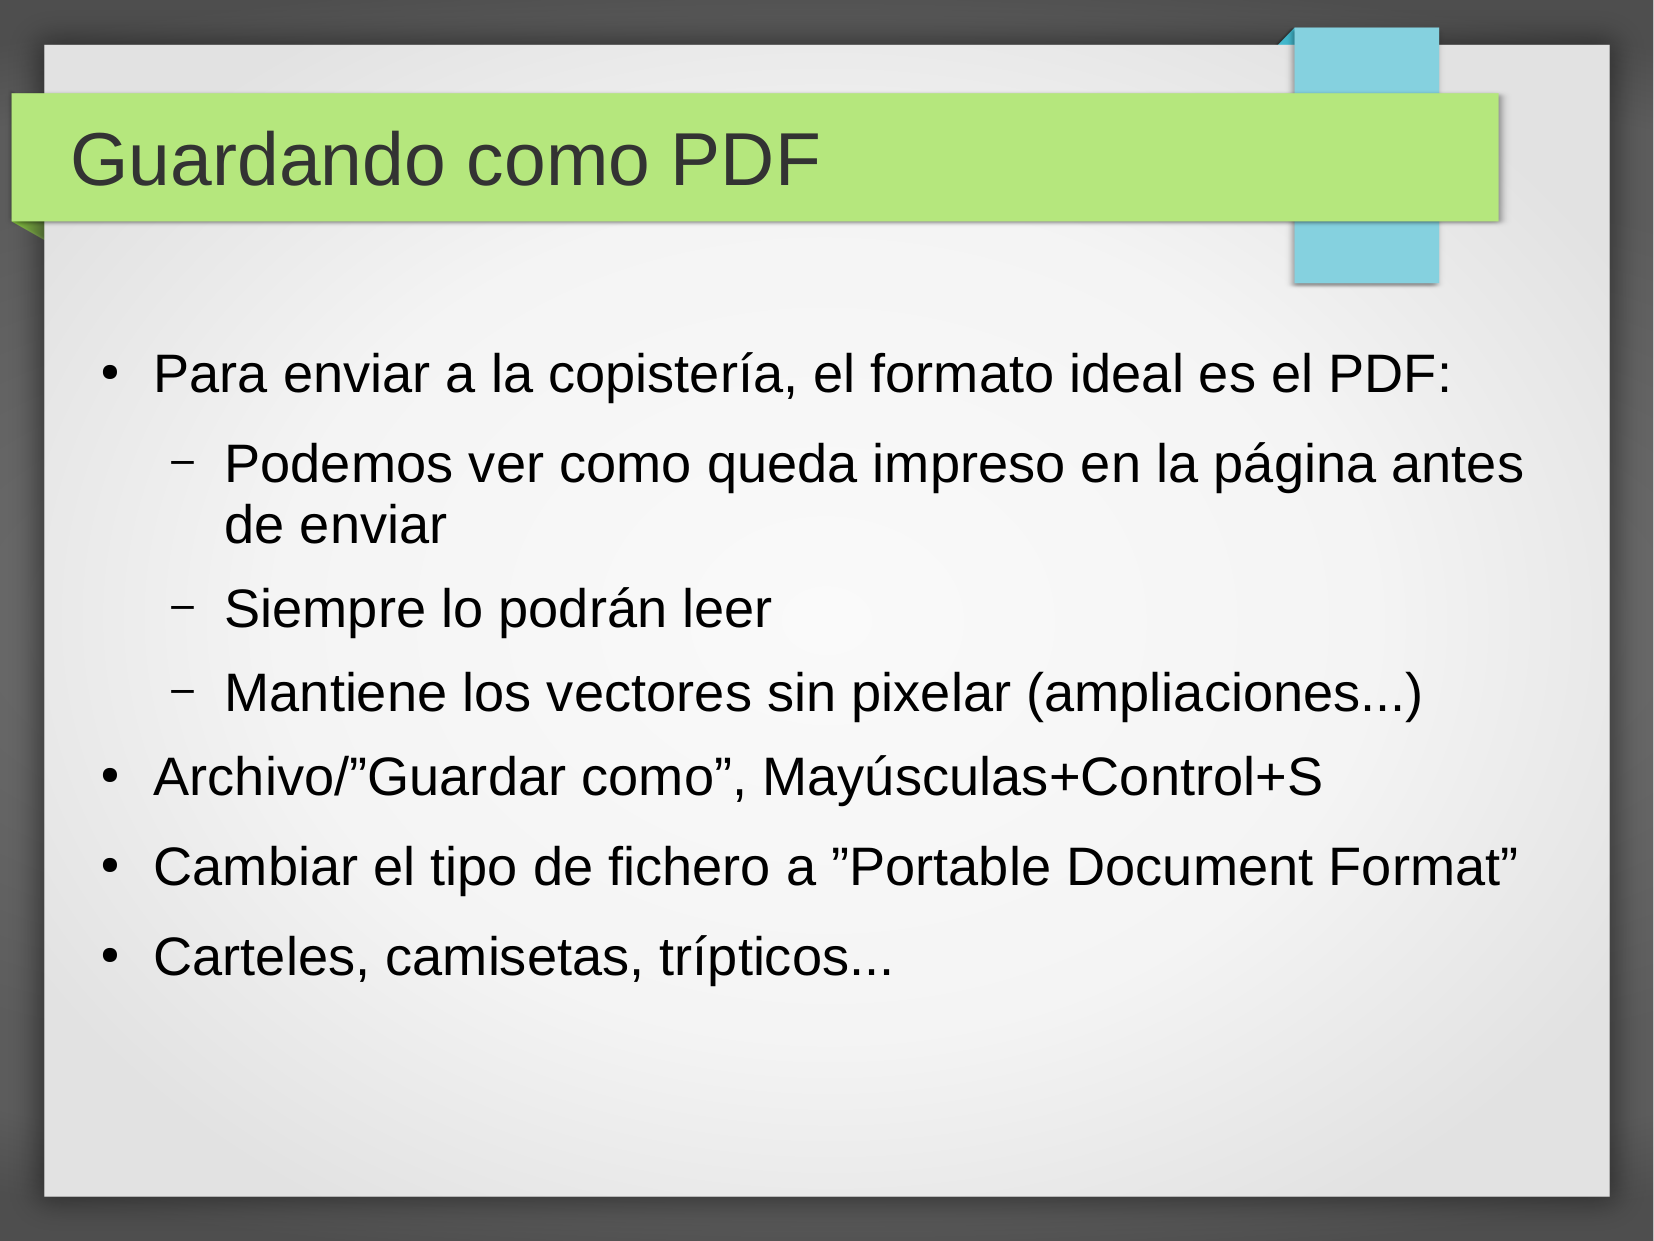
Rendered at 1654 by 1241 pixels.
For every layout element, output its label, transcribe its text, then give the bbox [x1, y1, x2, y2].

list Para enviar a la copistería, el formato ideal es el PDF: Podemos ver como queda impreso en la página antes de enviar Siempre lo podrán leer Mantiene los vectores sin pixelar (ampliaciones...) Archivo/”Guardar como”, Mayúsculas+Control+S Cambiar el tipo de fichero a ”Portable Document Format” Carteles, camisetas, trípticos... [82, 343, 1538, 1063]
title Guardando como PDF [70, 106, 1229, 213]
picture [0, 0, 1654, 1241]
